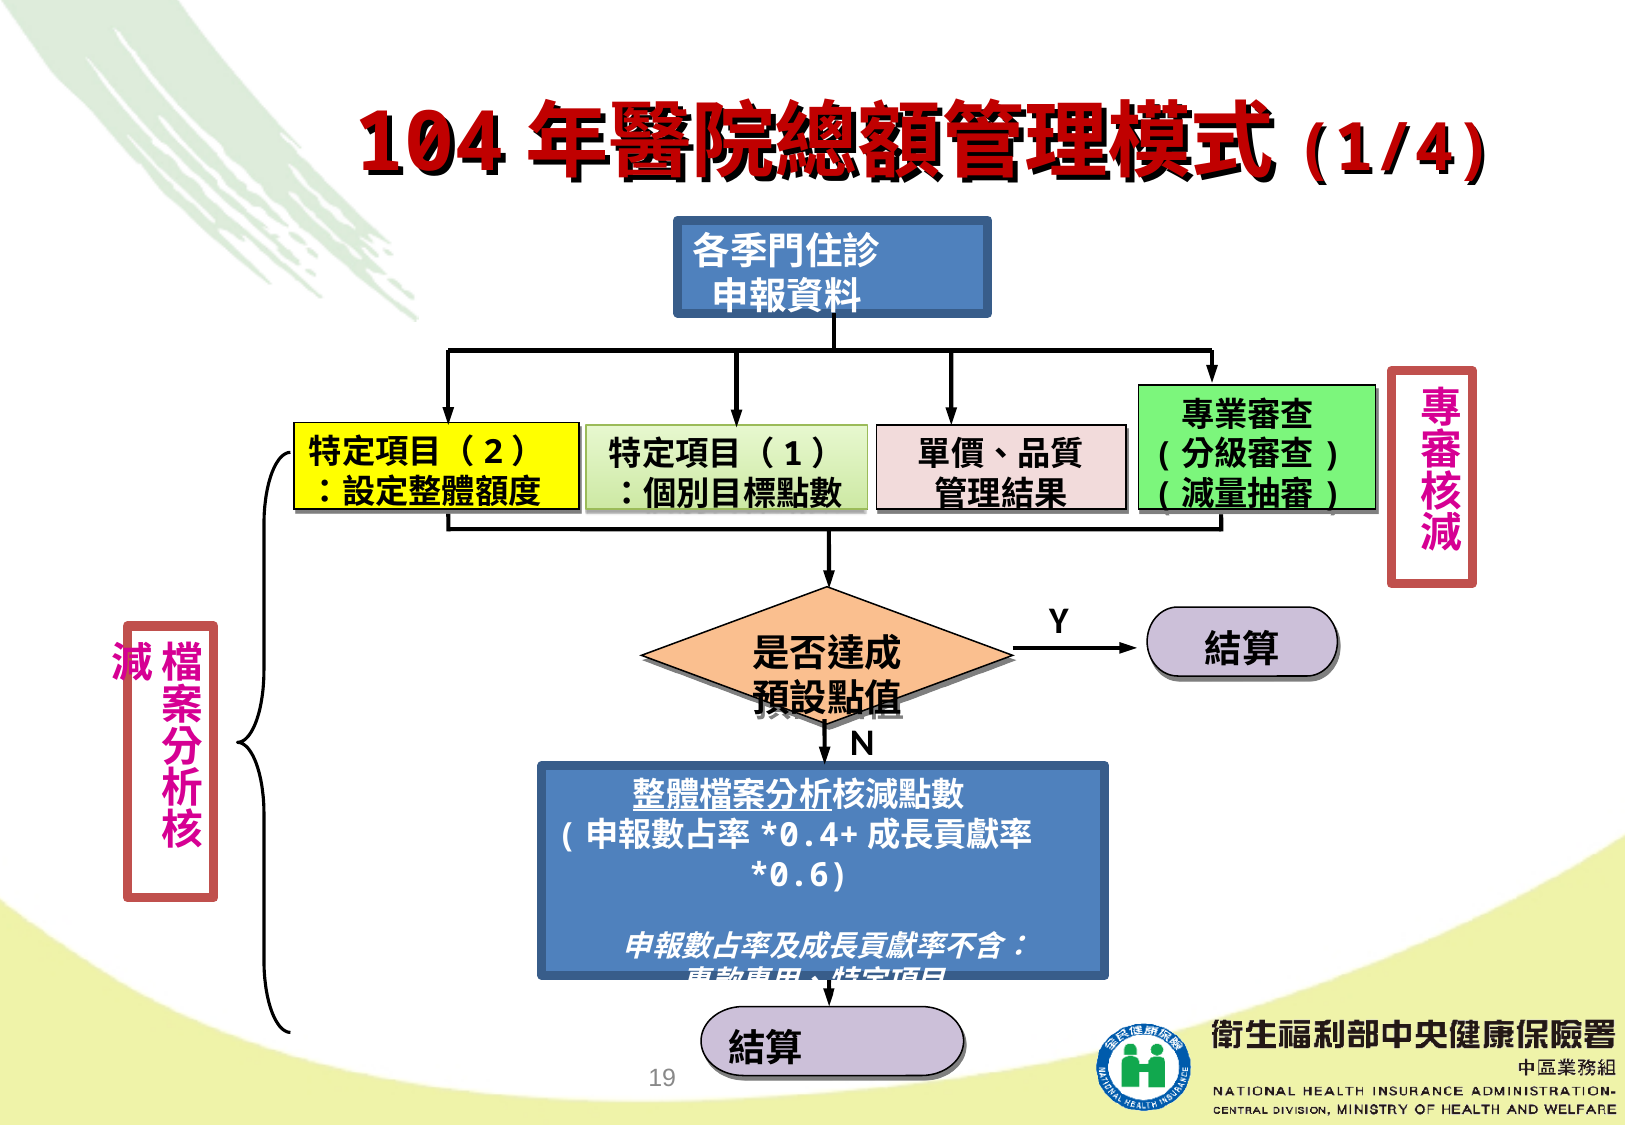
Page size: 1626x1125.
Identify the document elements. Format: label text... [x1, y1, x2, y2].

text_box 各季門住診 申報資料 [678, 220, 988, 313]
text_box [633, 1046, 1013, 1107]
text_box N [835, 711, 951, 763]
text_box 結算 [701, 1006, 964, 1076]
text_box 專業審查 (分級審查) (減量抽審) [1139, 385, 1375, 509]
text_box 是否達成 預設點值 [641, 586, 1013, 725]
text_box Y [1034, 588, 1147, 637]
text_box 單價、品質 管理結果 [876, 425, 1126, 509]
text_box 專審核減 [1391, 371, 1472, 583]
text_box 檔案分析核減 [127, 626, 214, 898]
title 104年醫院總額管理模式(1/4) [304, 66, 1545, 209]
text_box 整體檔案分析核減點數 (申報數占率*0.4+成長貢獻率*0.6) 申報數占率及成長貢獻率不含： 專款專用、特定項目 [542, 765, 1105, 976]
text_box 特定項目（2） ：設定整體額度 [294, 423, 579, 509]
text_box 結算 [1147, 607, 1338, 677]
text_box 特定項目（1） ：個別目標點數 [586, 425, 867, 509]
